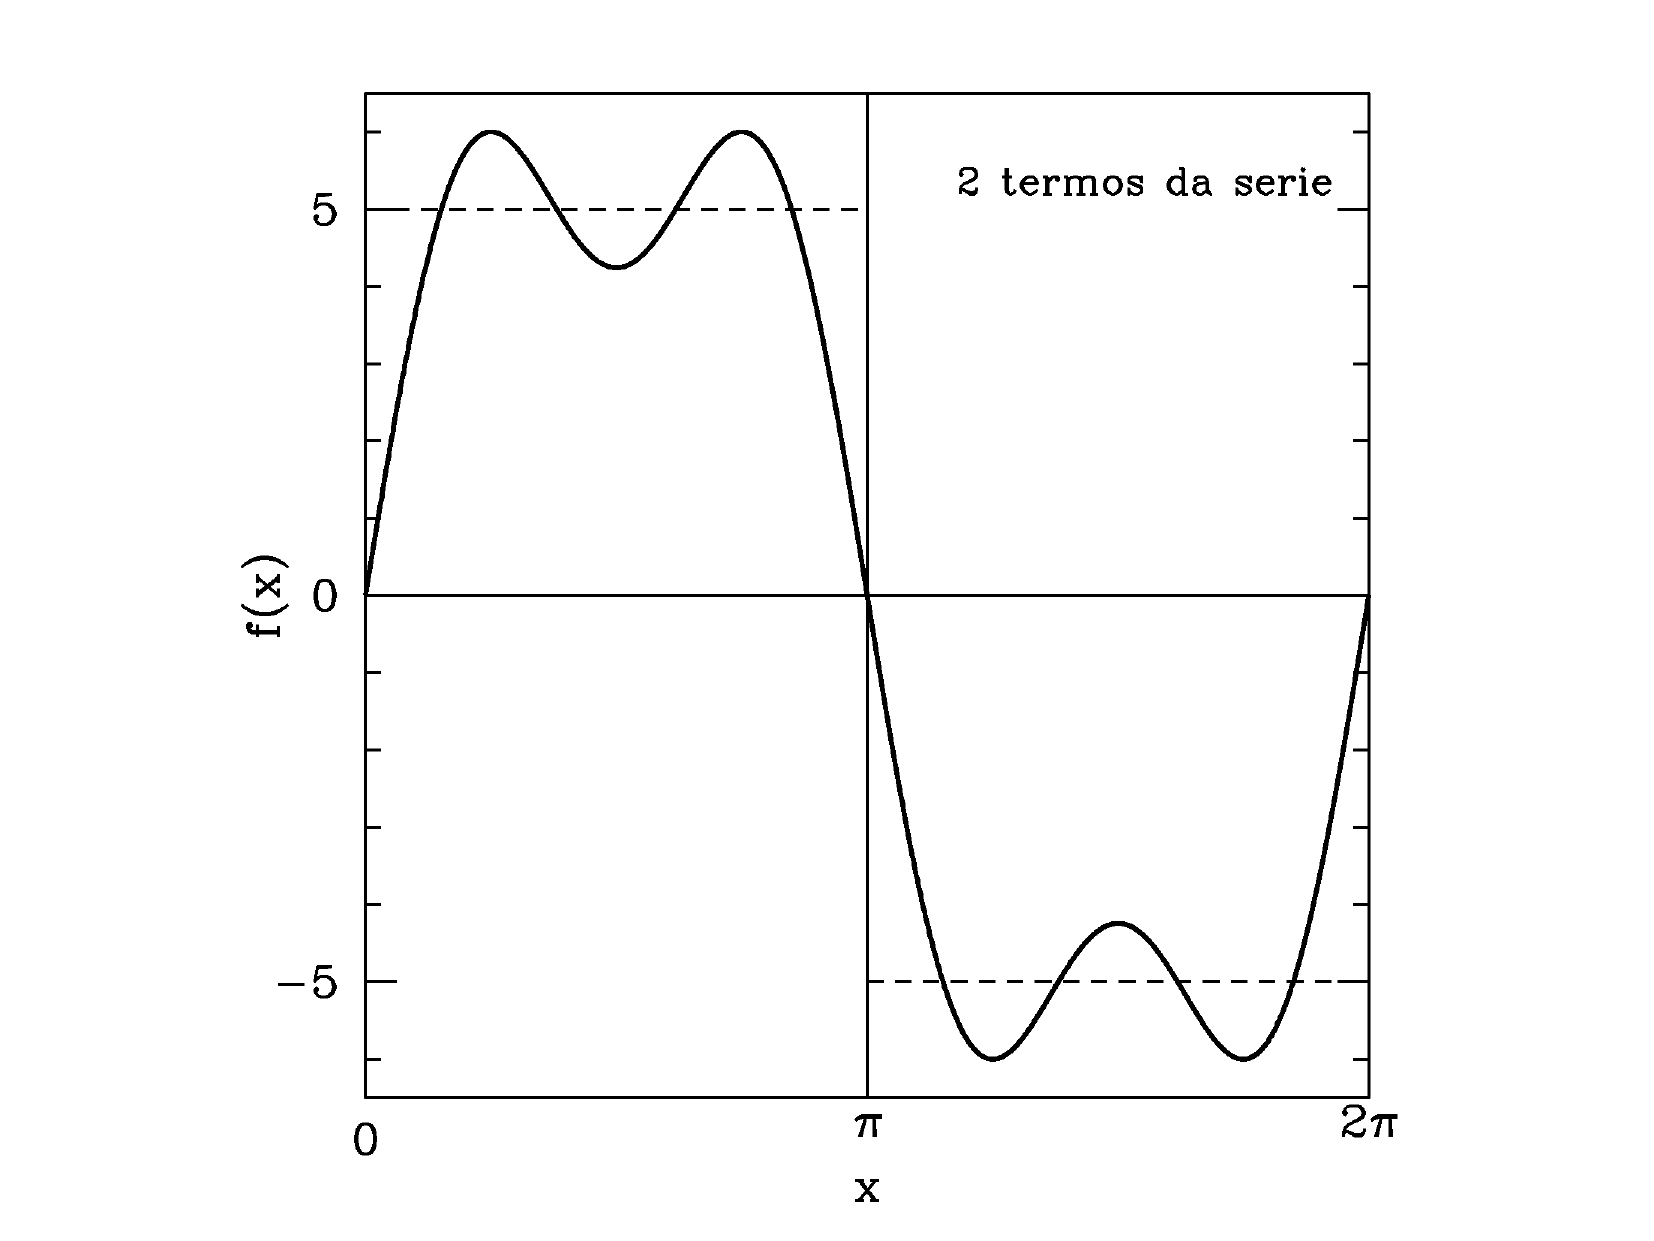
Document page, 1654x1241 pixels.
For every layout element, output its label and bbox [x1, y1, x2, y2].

picture [235, 28, 1431, 1225]
